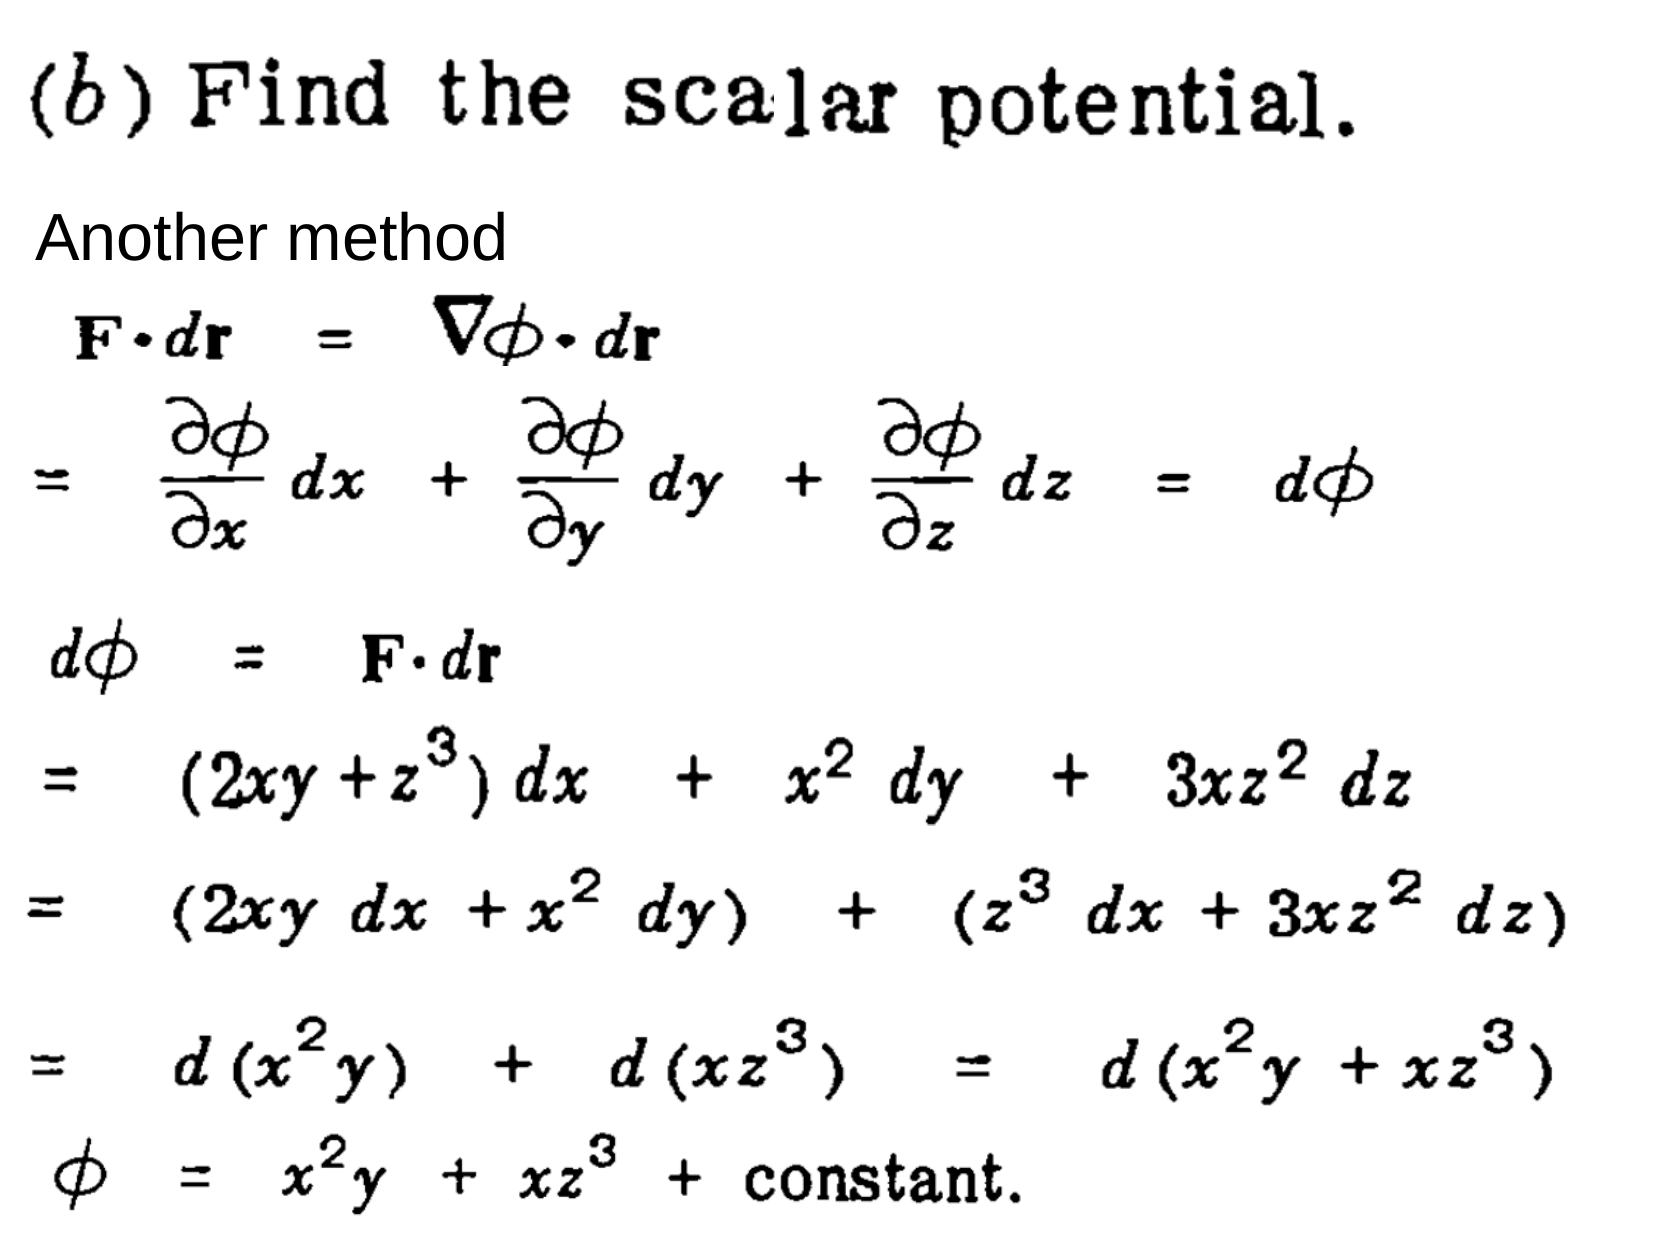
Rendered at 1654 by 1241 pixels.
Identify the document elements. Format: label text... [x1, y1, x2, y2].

picture [23, 28, 1359, 154]
picture [18, 271, 1394, 572]
picture [46, 614, 520, 709]
picture [0, 860, 1583, 1234]
picture [23, 720, 1430, 826]
text_box Another method [35, 179, 615, 271]
